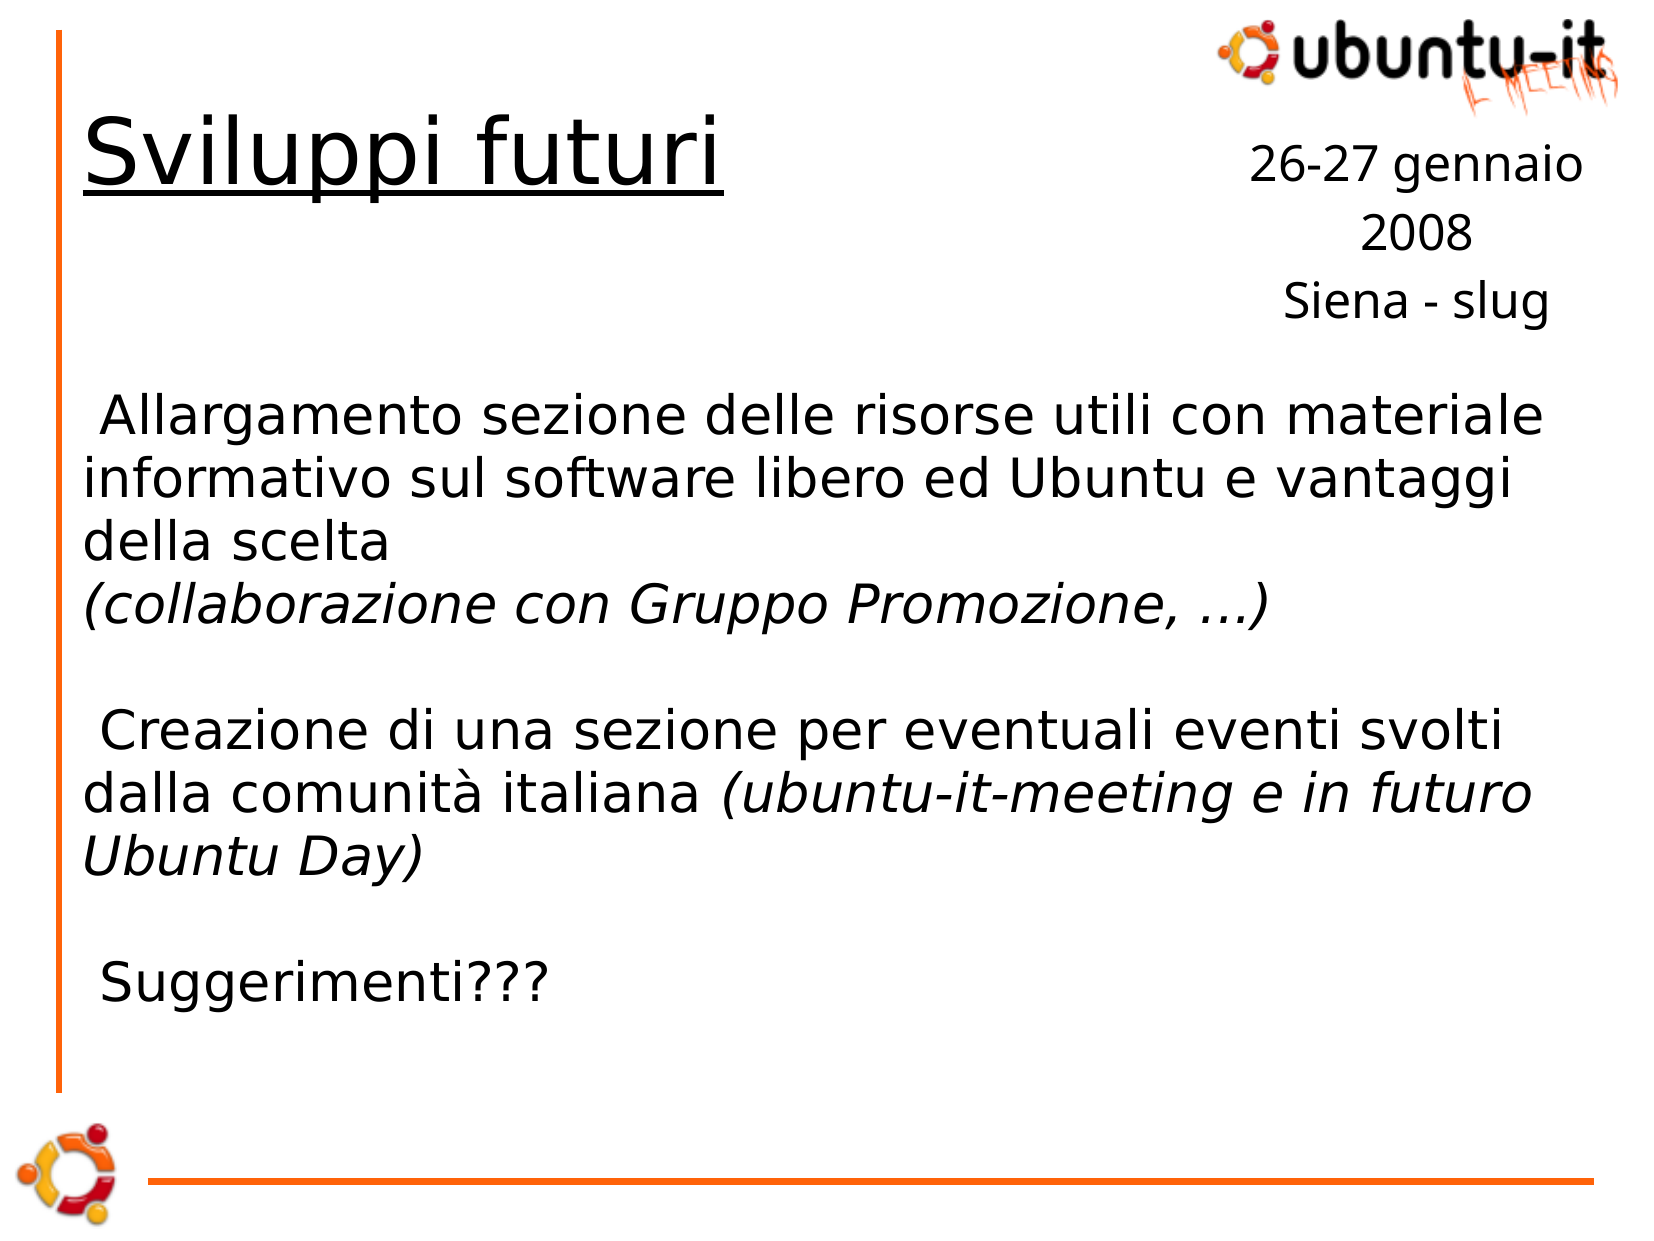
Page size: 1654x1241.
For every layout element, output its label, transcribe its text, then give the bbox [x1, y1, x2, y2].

subtitle Allargamento sezione delle risorse utili con materiale informativo sul software libero ed Ubuntu e vantaggi della scelta (collaborazione con Gruppo Promozione, ...) Creazione di una sezione per eventuali eventi svolti dalla comunità italiana (ubuntu-it-meeting e in futuro Ubuntu Day) Suggerimenti??? [82, 297, 1571, 1102]
picture [1210, 19, 1628, 119]
title Sviluppi futuri [82, 56, 1571, 250]
picture [14, 1122, 119, 1229]
